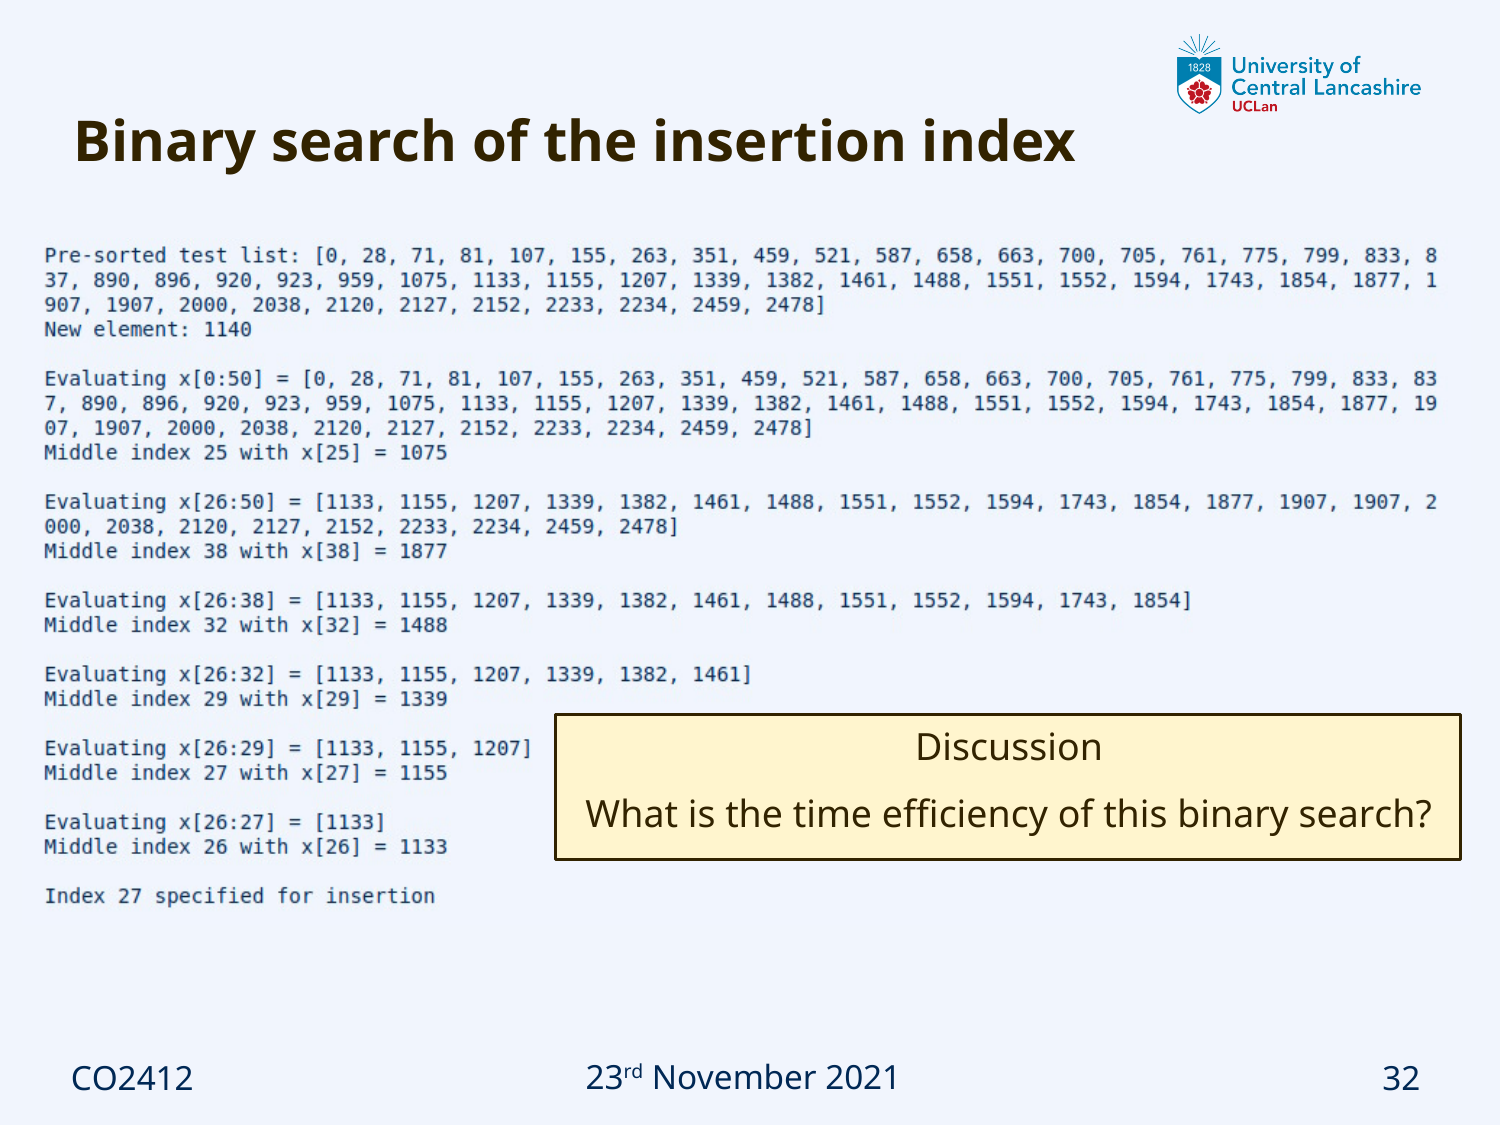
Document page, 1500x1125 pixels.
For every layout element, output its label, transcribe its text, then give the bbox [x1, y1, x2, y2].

text_box [555, 714, 1461, 860]
title Binary search of the insertion index [58, 54, 1500, 224]
picture [1177, 34, 1421, 54]
text_box Discussion What is the time efficiency of this binary search? [566, 715, 1453, 847]
picture [22, 238, 1471, 925]
